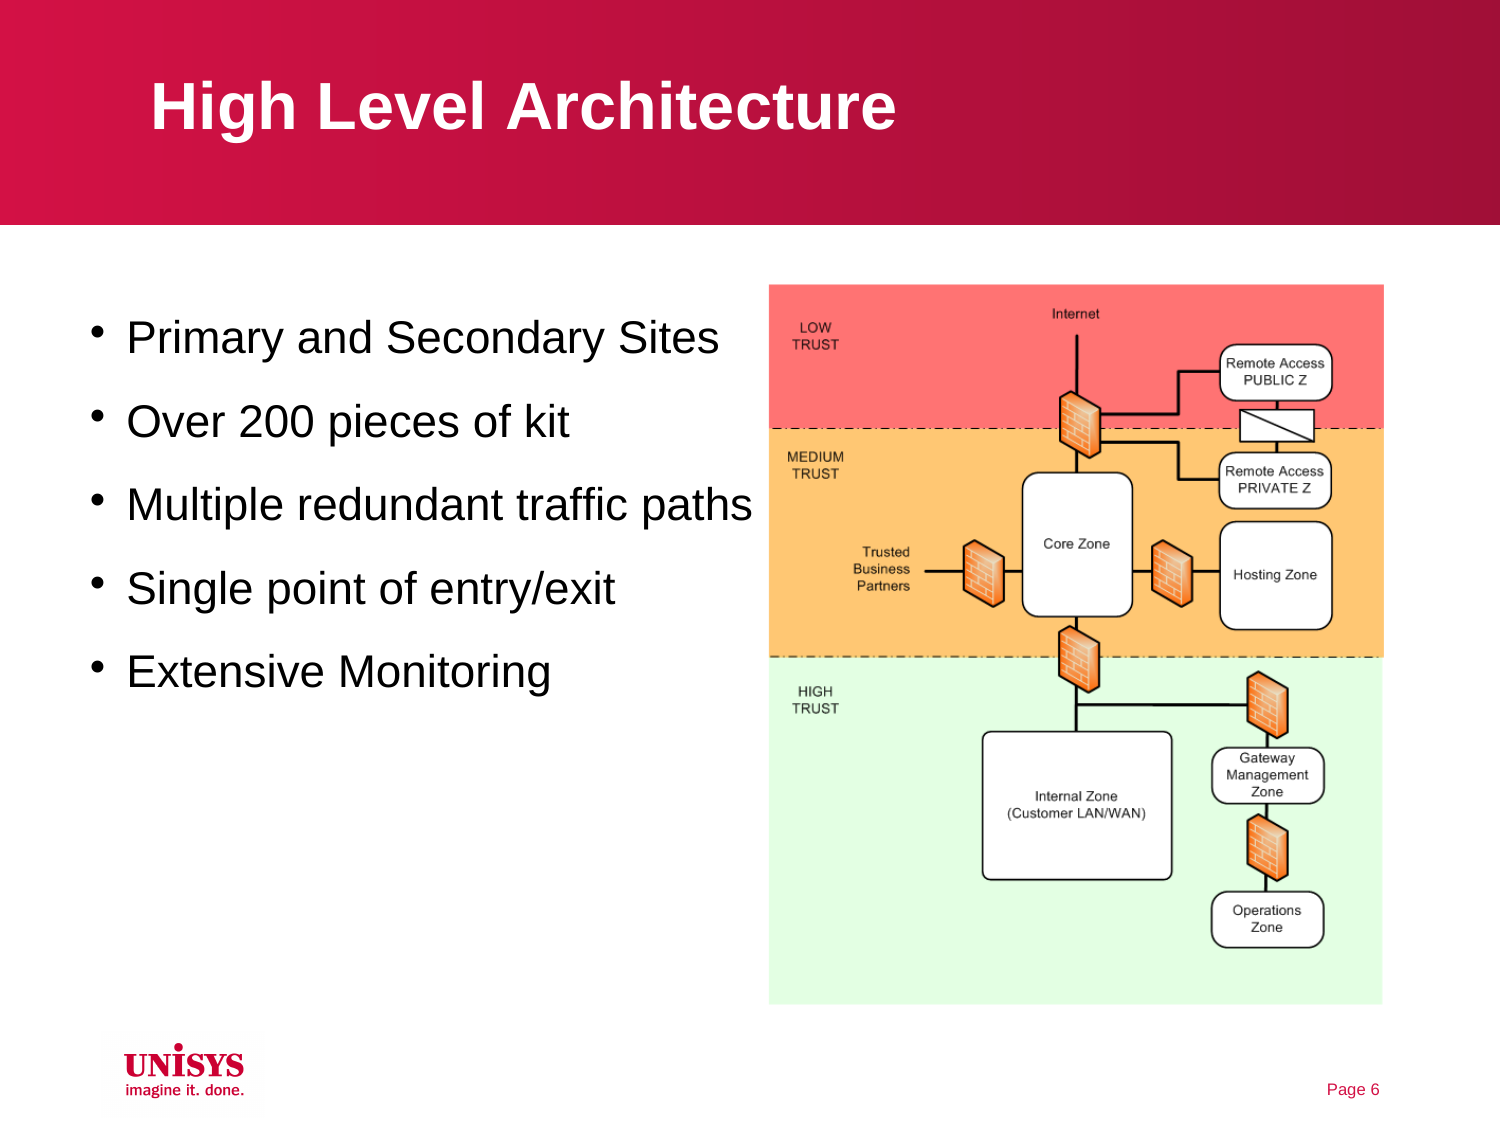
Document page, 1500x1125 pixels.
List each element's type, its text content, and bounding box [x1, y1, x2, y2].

picture [768, 284, 1385, 1005]
picture [101, 1031, 265, 1118]
list Primary and Secondary Sites Over 200 pieces of kit Multiple redundant traffic paths Single point of entry/exit Extensive Monitoring [75, 299, 768, 921]
title High Level Architecture [112, 14, 1387, 203]
